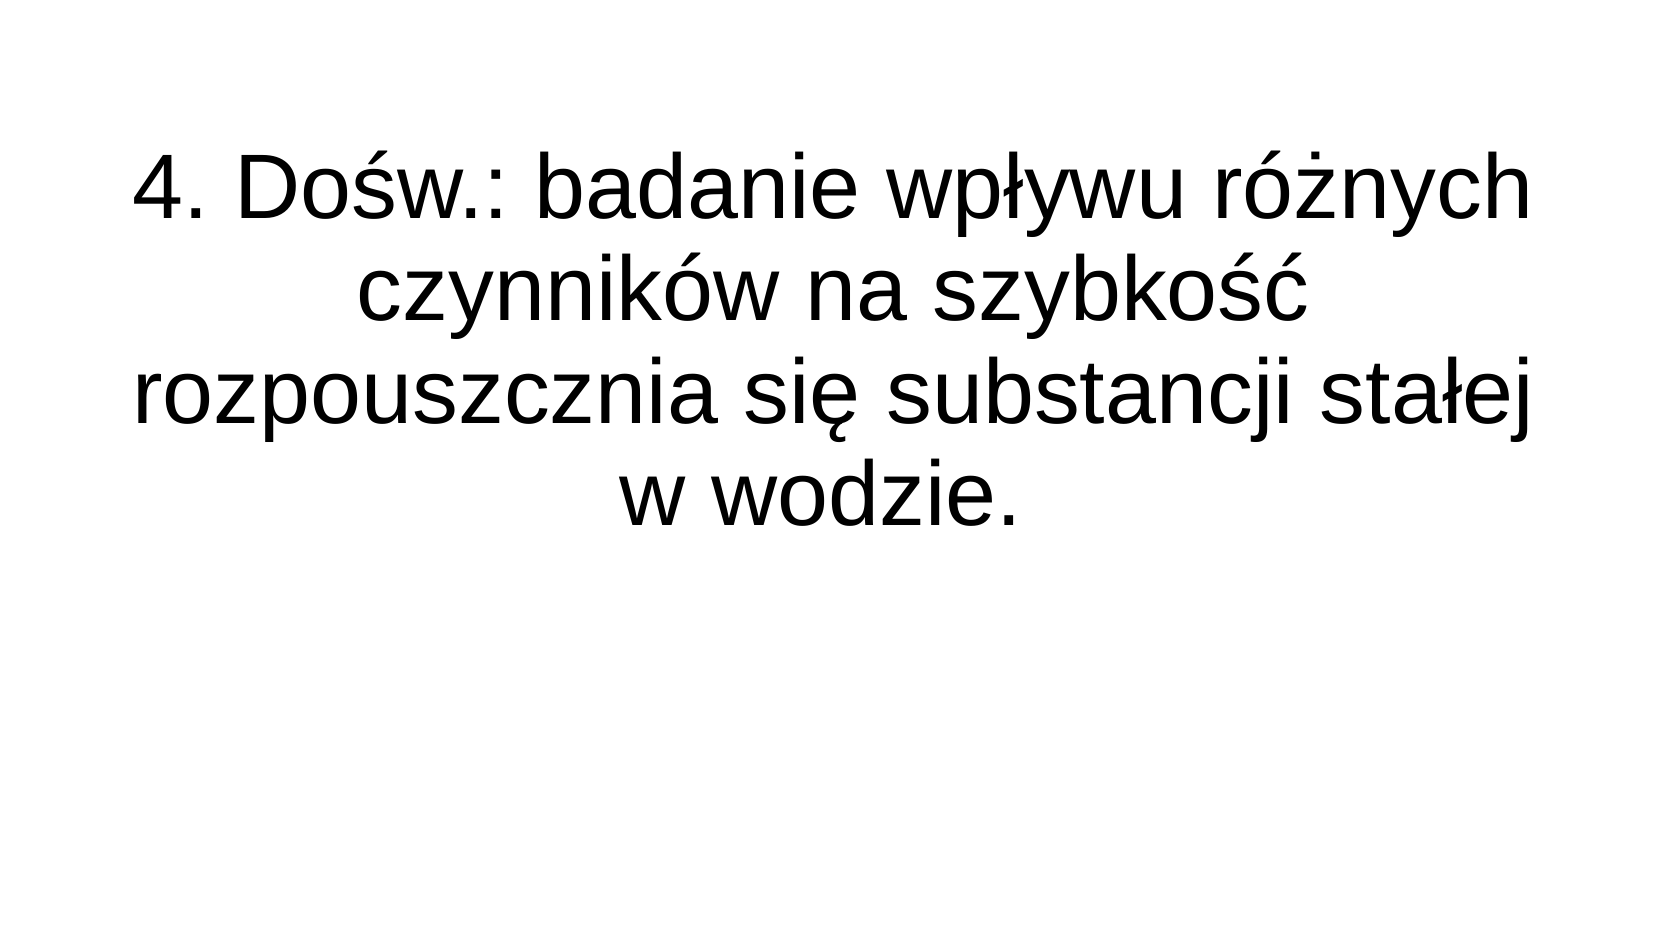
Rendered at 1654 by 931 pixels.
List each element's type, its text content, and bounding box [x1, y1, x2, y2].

title 4. Dośw.: badanie wpływu różnych czynników na szybkość rozpouszcznia się substancji stałej w wodzie. [90, 135, 1579, 546]
